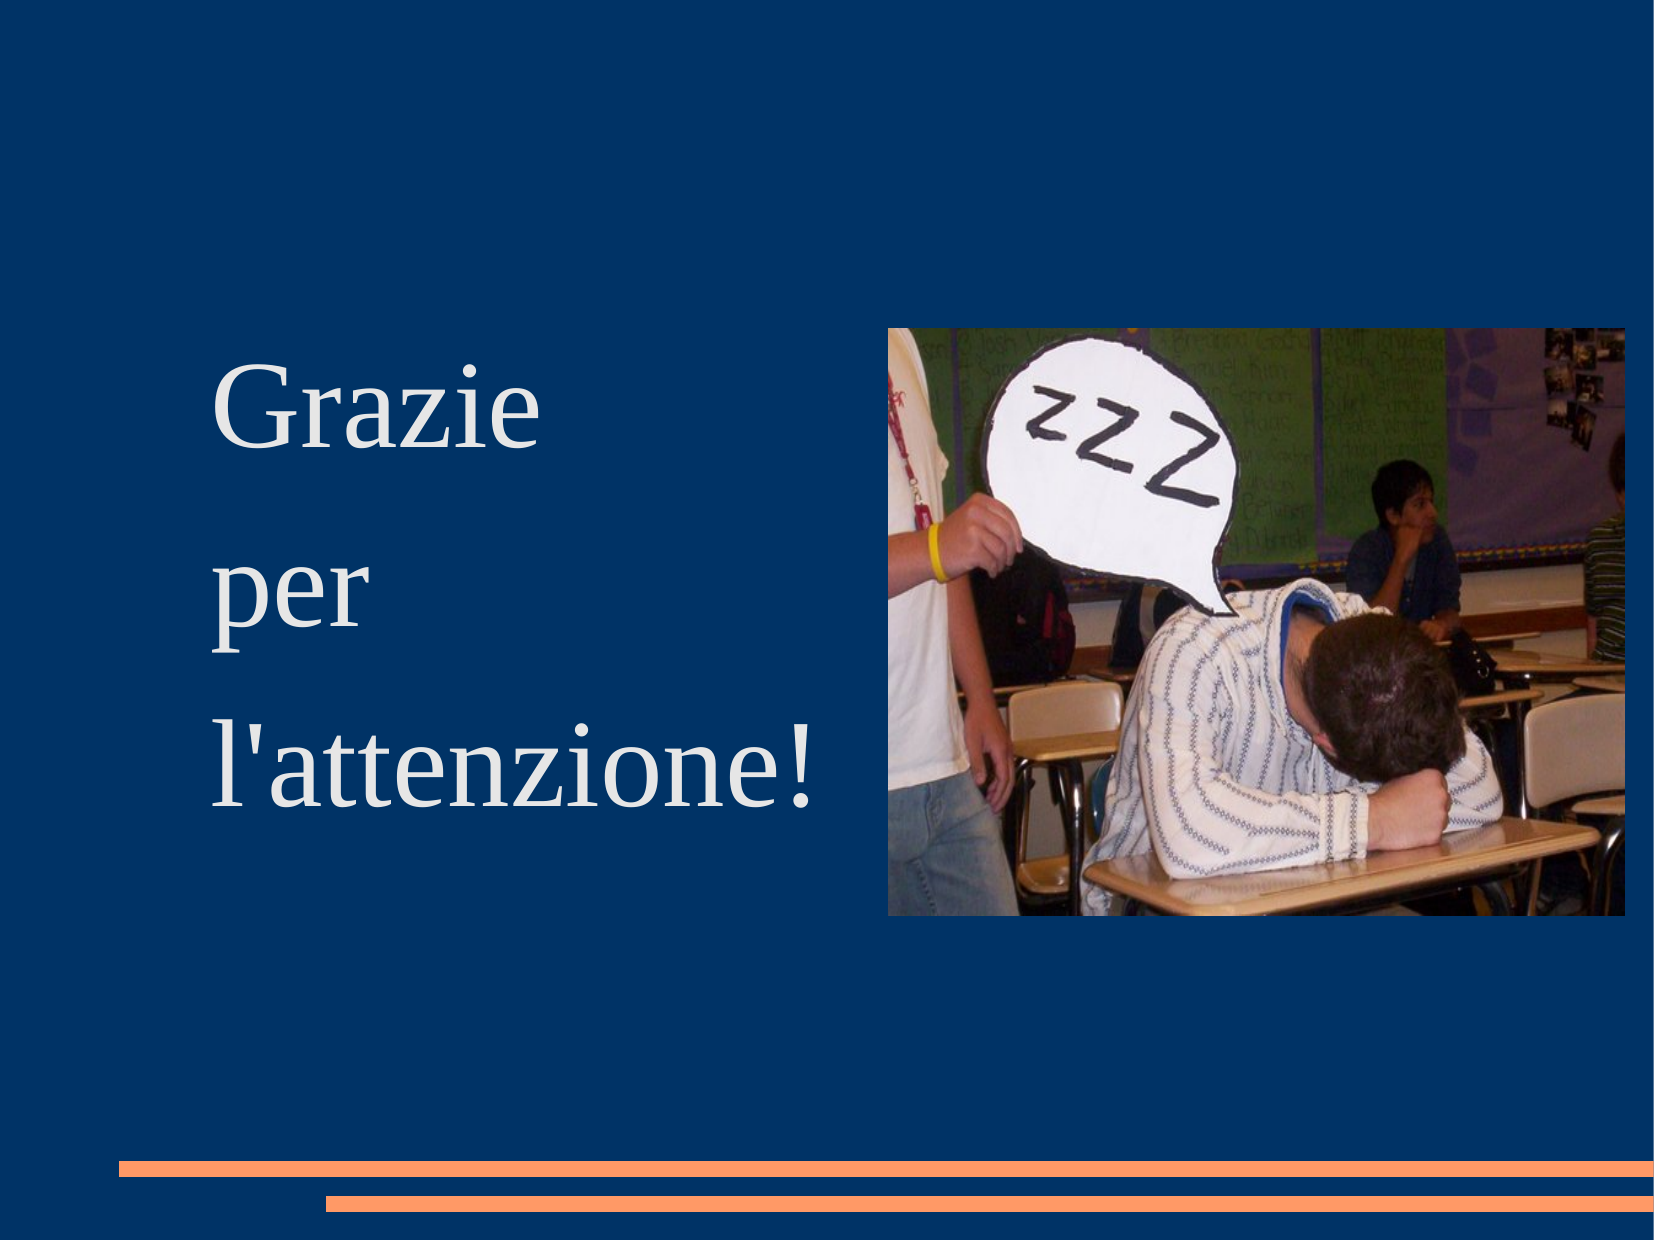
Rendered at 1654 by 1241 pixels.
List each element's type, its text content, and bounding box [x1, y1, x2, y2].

picture [888, 328, 1625, 916]
list Grazie per l'attenzione! [121, 322, 824, 1141]
